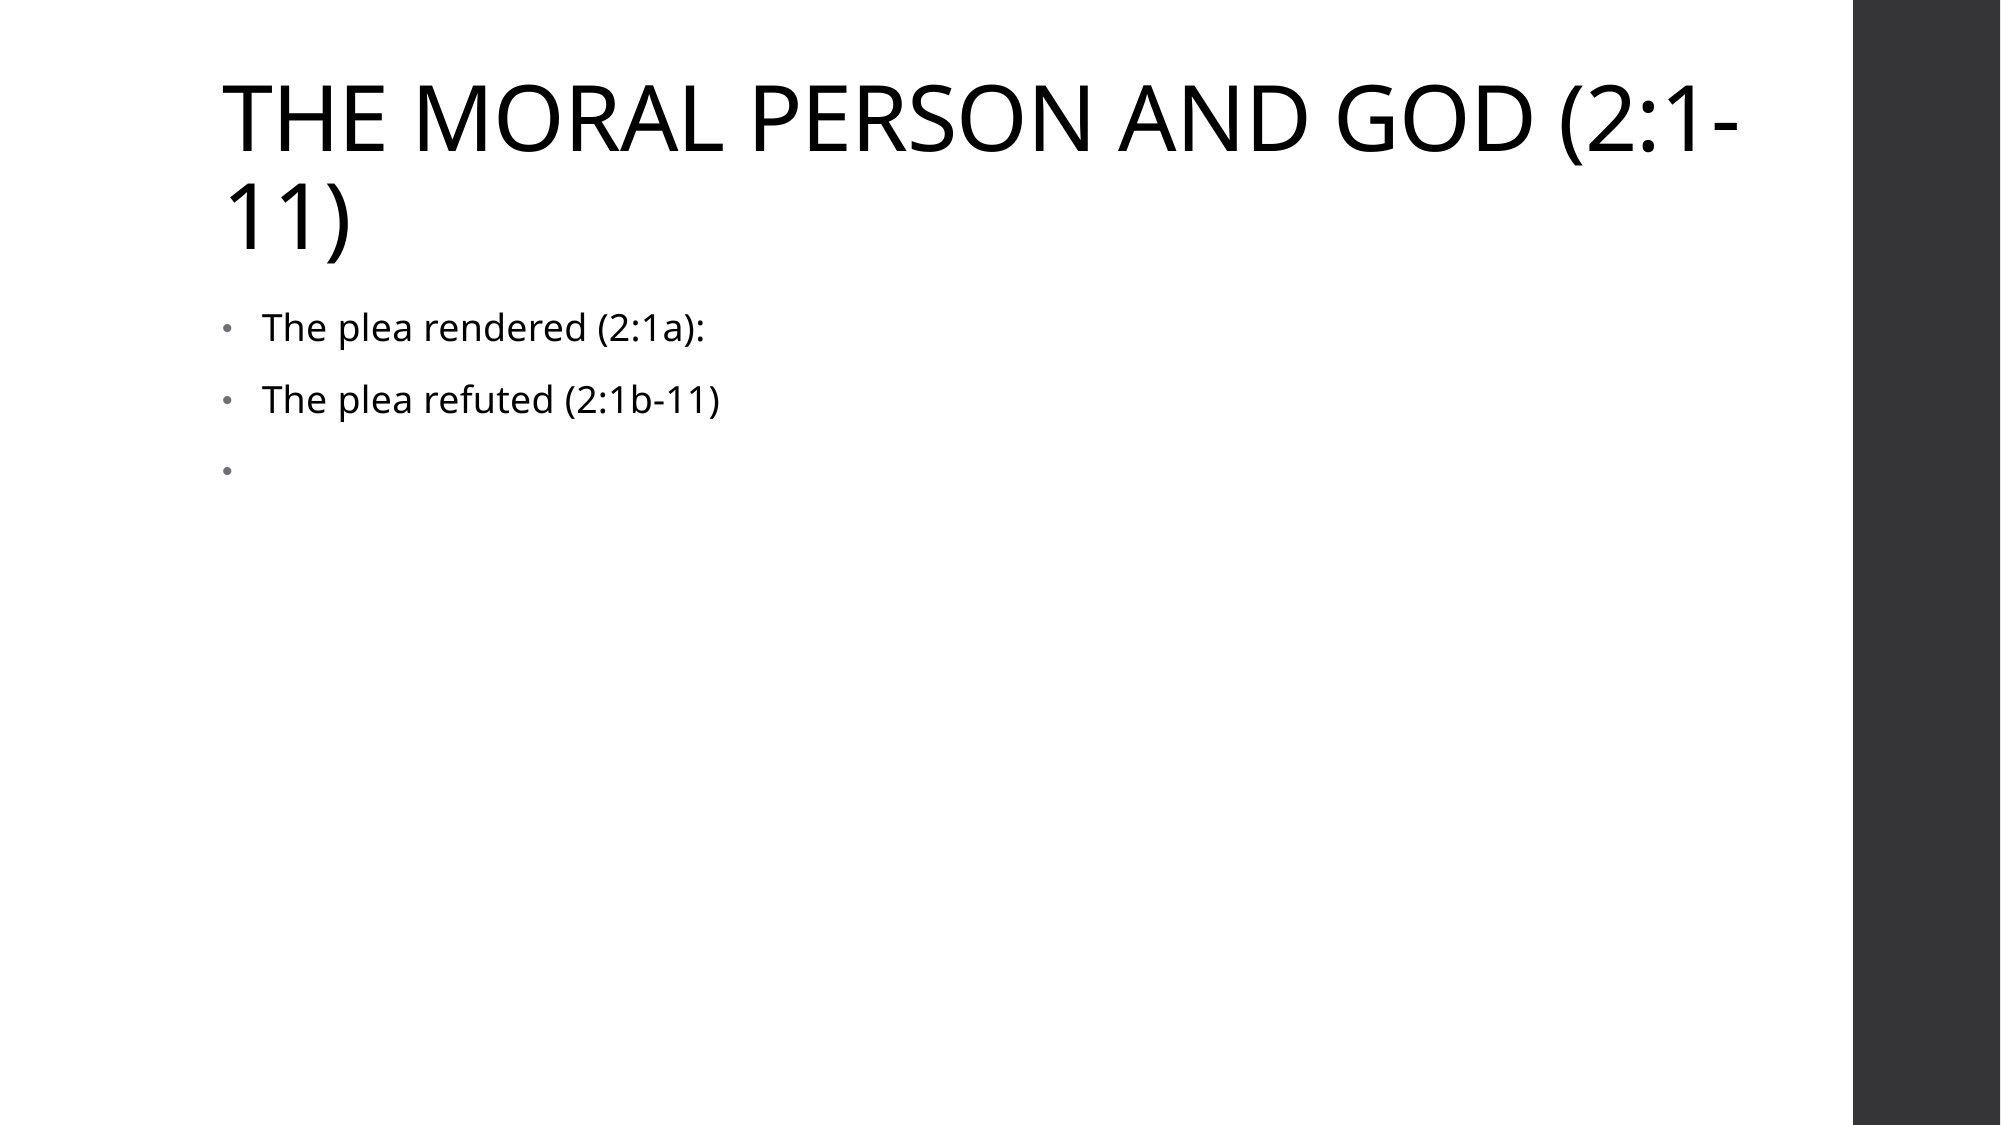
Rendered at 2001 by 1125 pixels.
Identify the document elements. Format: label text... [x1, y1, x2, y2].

title THE MORAL PERSON AND GOD (2:1-11) [206, 60, 1797, 278]
list The plea rendered (2:1a): The plea refuted (2:1b-11) [206, 299, 1617, 1014]
